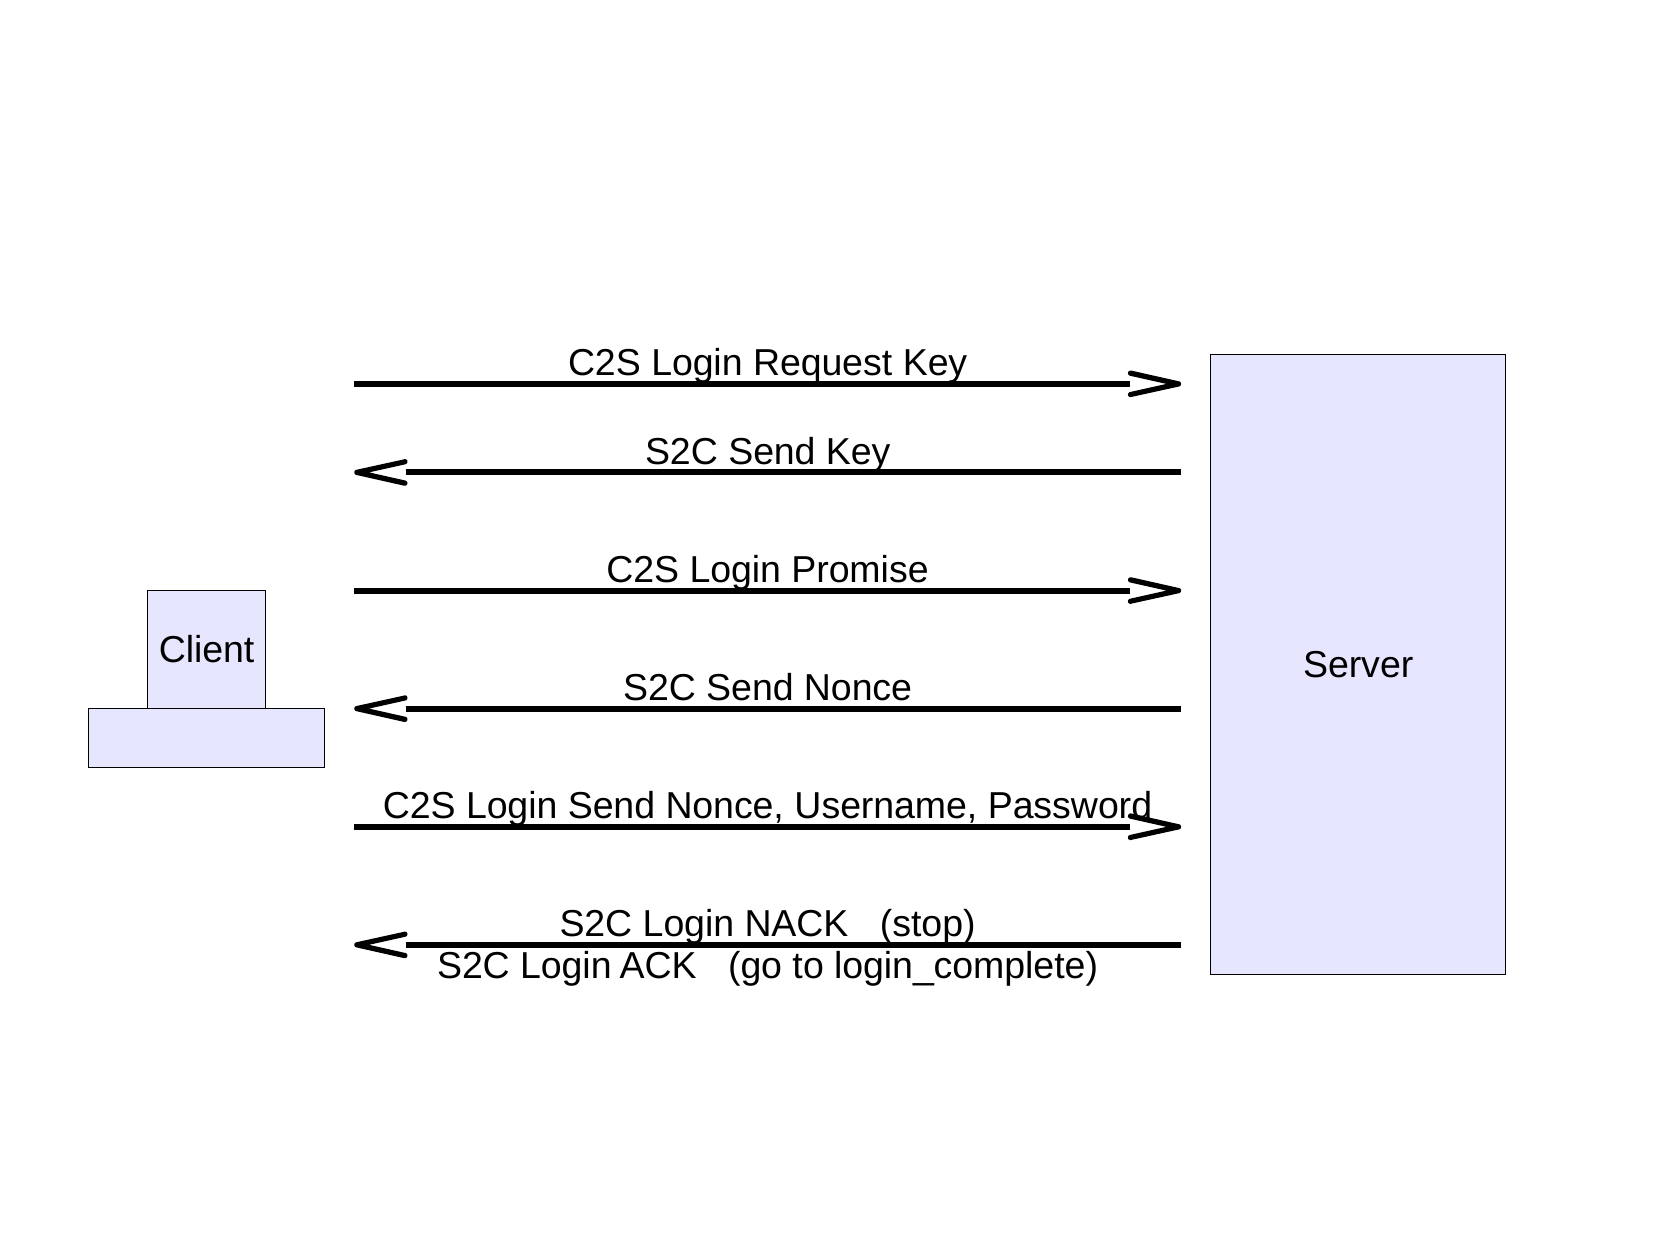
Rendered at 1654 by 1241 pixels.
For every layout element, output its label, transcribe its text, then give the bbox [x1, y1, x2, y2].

text_box [88, 708, 325, 768]
text_box Client [147, 590, 266, 708]
text_box Server [1210, 354, 1506, 975]
